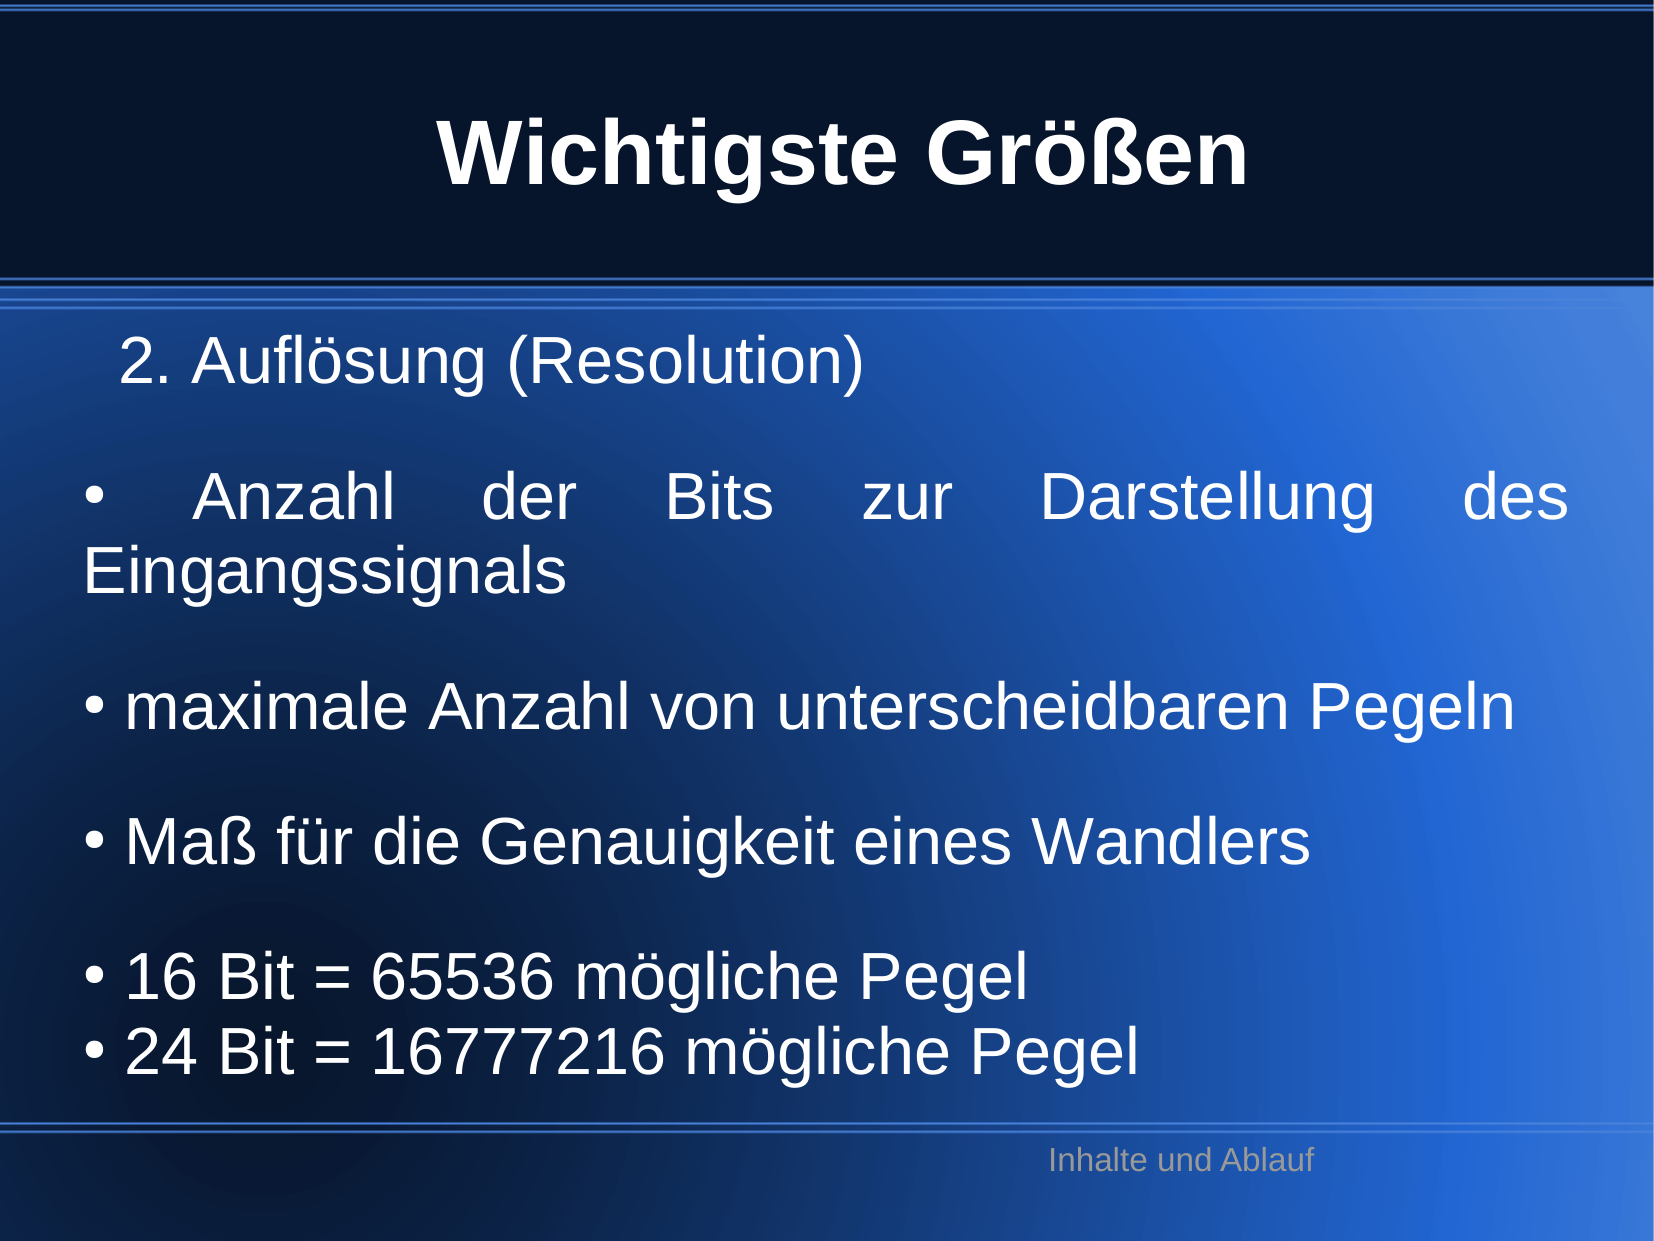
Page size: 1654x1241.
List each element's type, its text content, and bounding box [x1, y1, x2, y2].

text_box Inhalte und Ablauf [1033, 1133, 1447, 1186]
title Wichtigste Größen [82, 49, 1571, 257]
subtitle 2. Auflösung (Resolution) Anzahl der Bits zur Darstellung des Eingangssignals maximale Anzahl von unterscheidbaren Pegeln Maß für die Genauigkeit eines Wandlers 16 Bit = 65536 mögliche Pegel 24 Bit = 16777216 mögliche Pegel [82, 323, 1571, 1089]
picture [0, 0, 1654, 1241]
